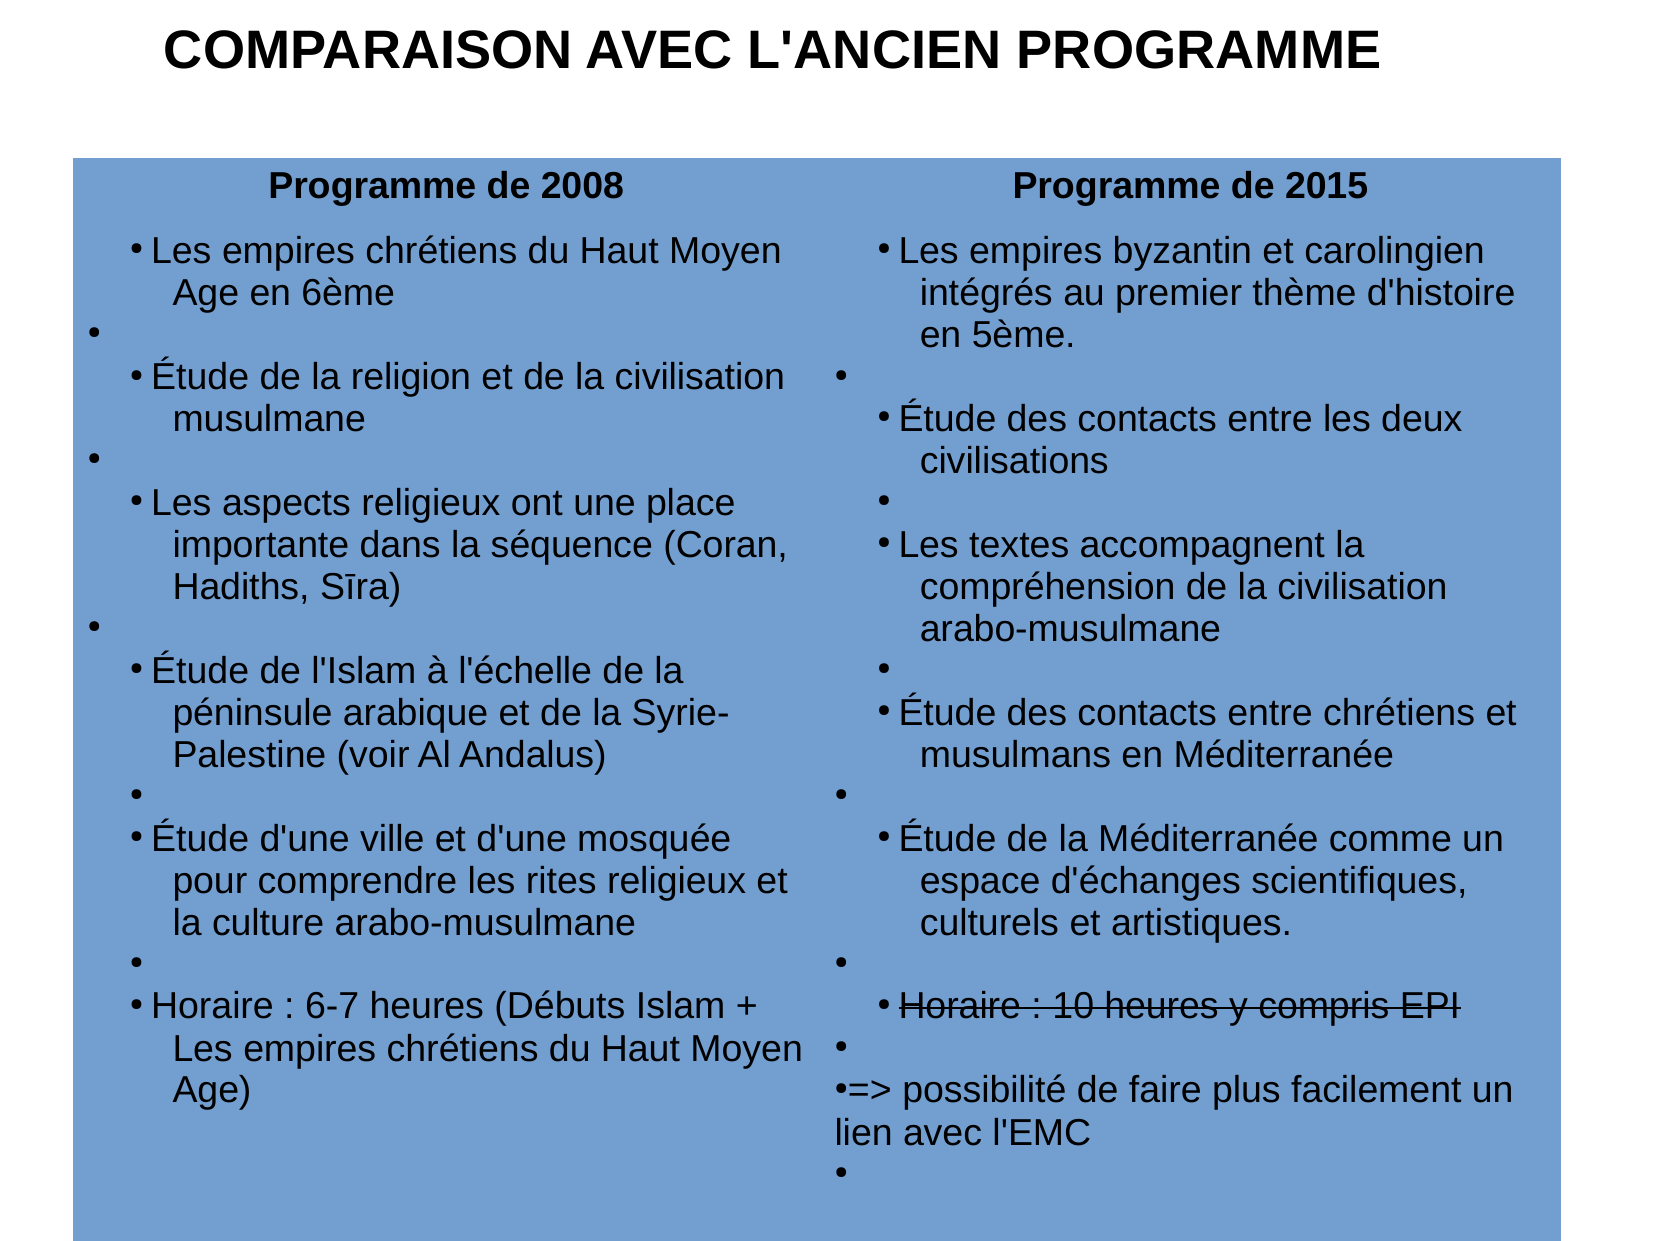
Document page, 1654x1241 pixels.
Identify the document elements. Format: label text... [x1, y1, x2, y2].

table_header Programme de 2015 [820, 158, 1561, 222]
table_header Programme de 2008 [73, 158, 820, 222]
text_box COMPARAISON AVEC L'ANCIEN PROGRAMME [149, 11, 1399, 151]
table_cell Les empires chrétiens du Haut Moyen Age en 6ème Étude de la religion et de la civilisation musulmane Les aspects religieux ont une place importante dans la séquence (Coran, Hadiths, Sīra) Étude de l'Islam à l'échelle de la péninsule arabique et de la Syrie-Palestine (voir Al Andalus) Étude d'une ville et d'une mosquée pour comprendre les rites religieux et la culture arabo-musulmane Horaire : 6-7 heures (Débuts Islam + Les empires chrétiens du Haut Moyen Age) [73, 222, 820, 1241]
table_cell Les empires byzantin et carolingien intégrés au premier thème d'histoire en 5ème. Étude des contacts entre les deux civilisations Les textes accompagnent la compréhension de la civilisation arabo-musulmane Étude des contacts entre chrétiens et musulmans en Méditerranée Étude de la Méditerranée comme un espace d'échanges scientifiques, culturels et artistiques. Horaire : 10 heures y compris EPI => possibilité de faire plus facilement un lien avec l'EMC [820, 222, 1561, 1241]
